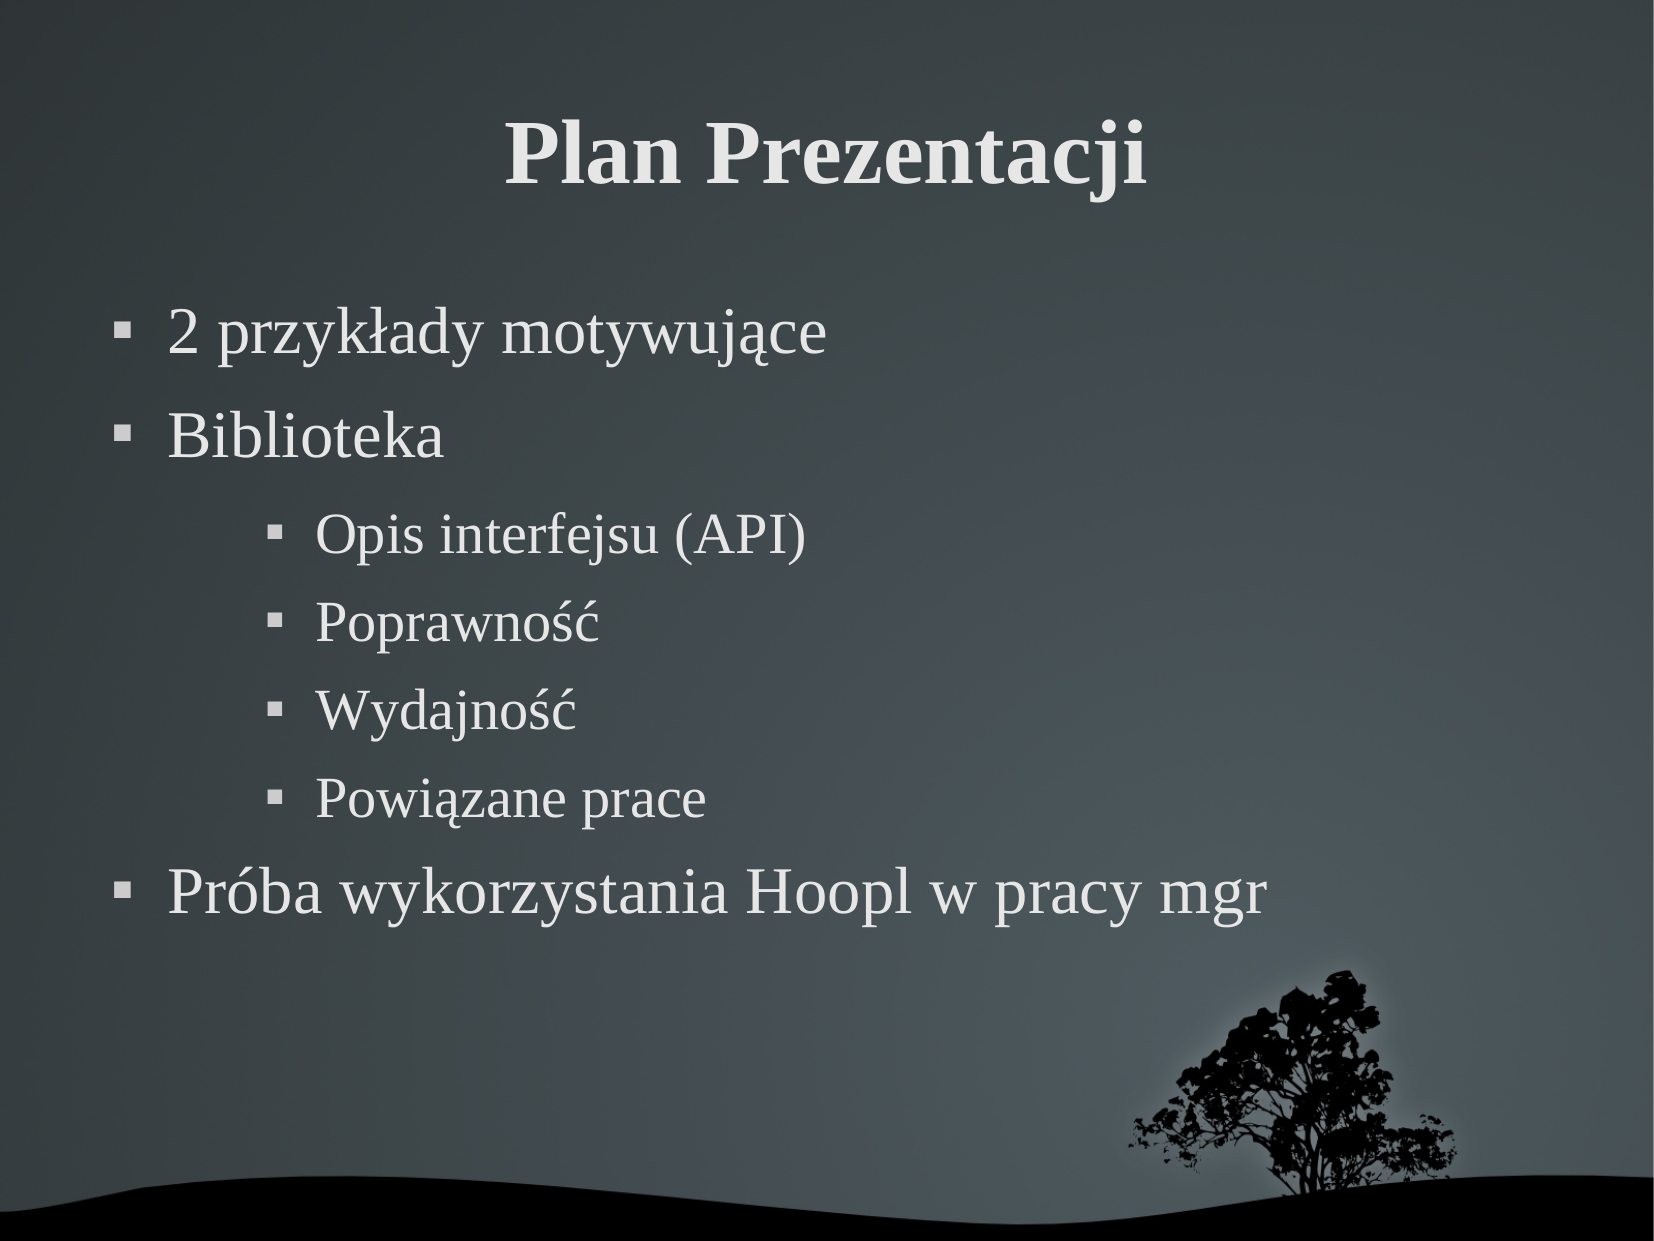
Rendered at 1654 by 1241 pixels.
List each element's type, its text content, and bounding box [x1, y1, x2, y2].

picture [0, 0, 1654, 1241]
list 2 przykłady motywujące Biblioteka Opis interfejsu (API) Poprawność Wydajność Powiązane prace Próba wykorzystania Hoopl w pracy mgr [78, 294, 1567, 1098]
title Plan Prezentacji [82, 56, 1571, 250]
